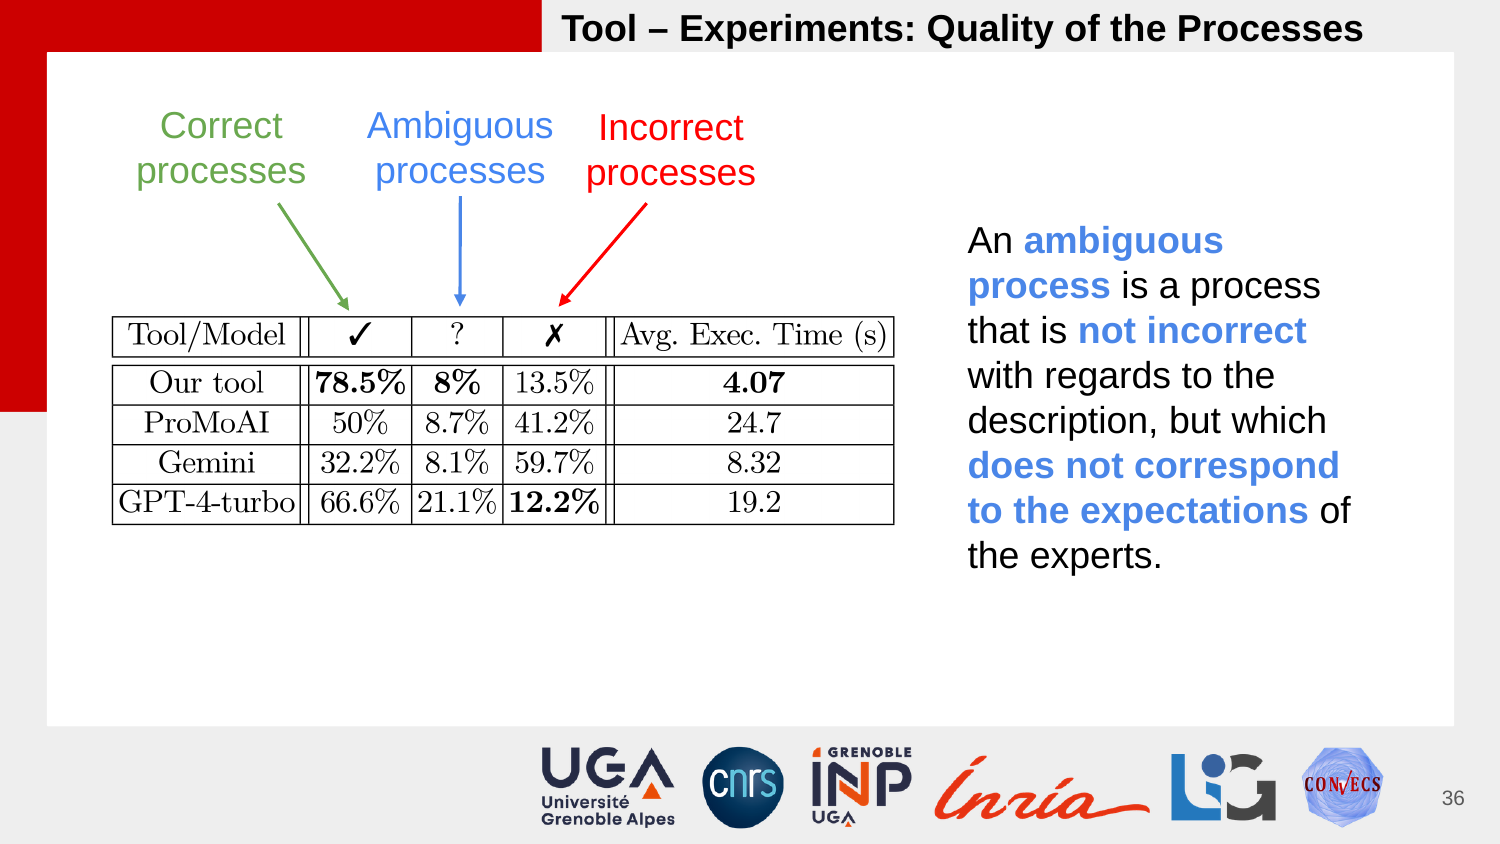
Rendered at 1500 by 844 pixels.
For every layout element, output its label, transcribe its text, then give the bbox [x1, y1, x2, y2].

text_box An ambiguous process is a process that is not incorrect with regards to the description, but which does not correspond to the expectations of the experts. [952, 200, 1390, 607]
slide_number <numéro> [1389, 764, 1480, 830]
text_box Tool – Experiments: Quality of the Processes [546, 0, 1441, 55]
text_box Correct processes [109, 85, 334, 201]
text_box Ambiguous processes [348, 85, 573, 201]
picture [0, 0, 1500, 844]
text_box Incorrect processes [558, 87, 784, 203]
